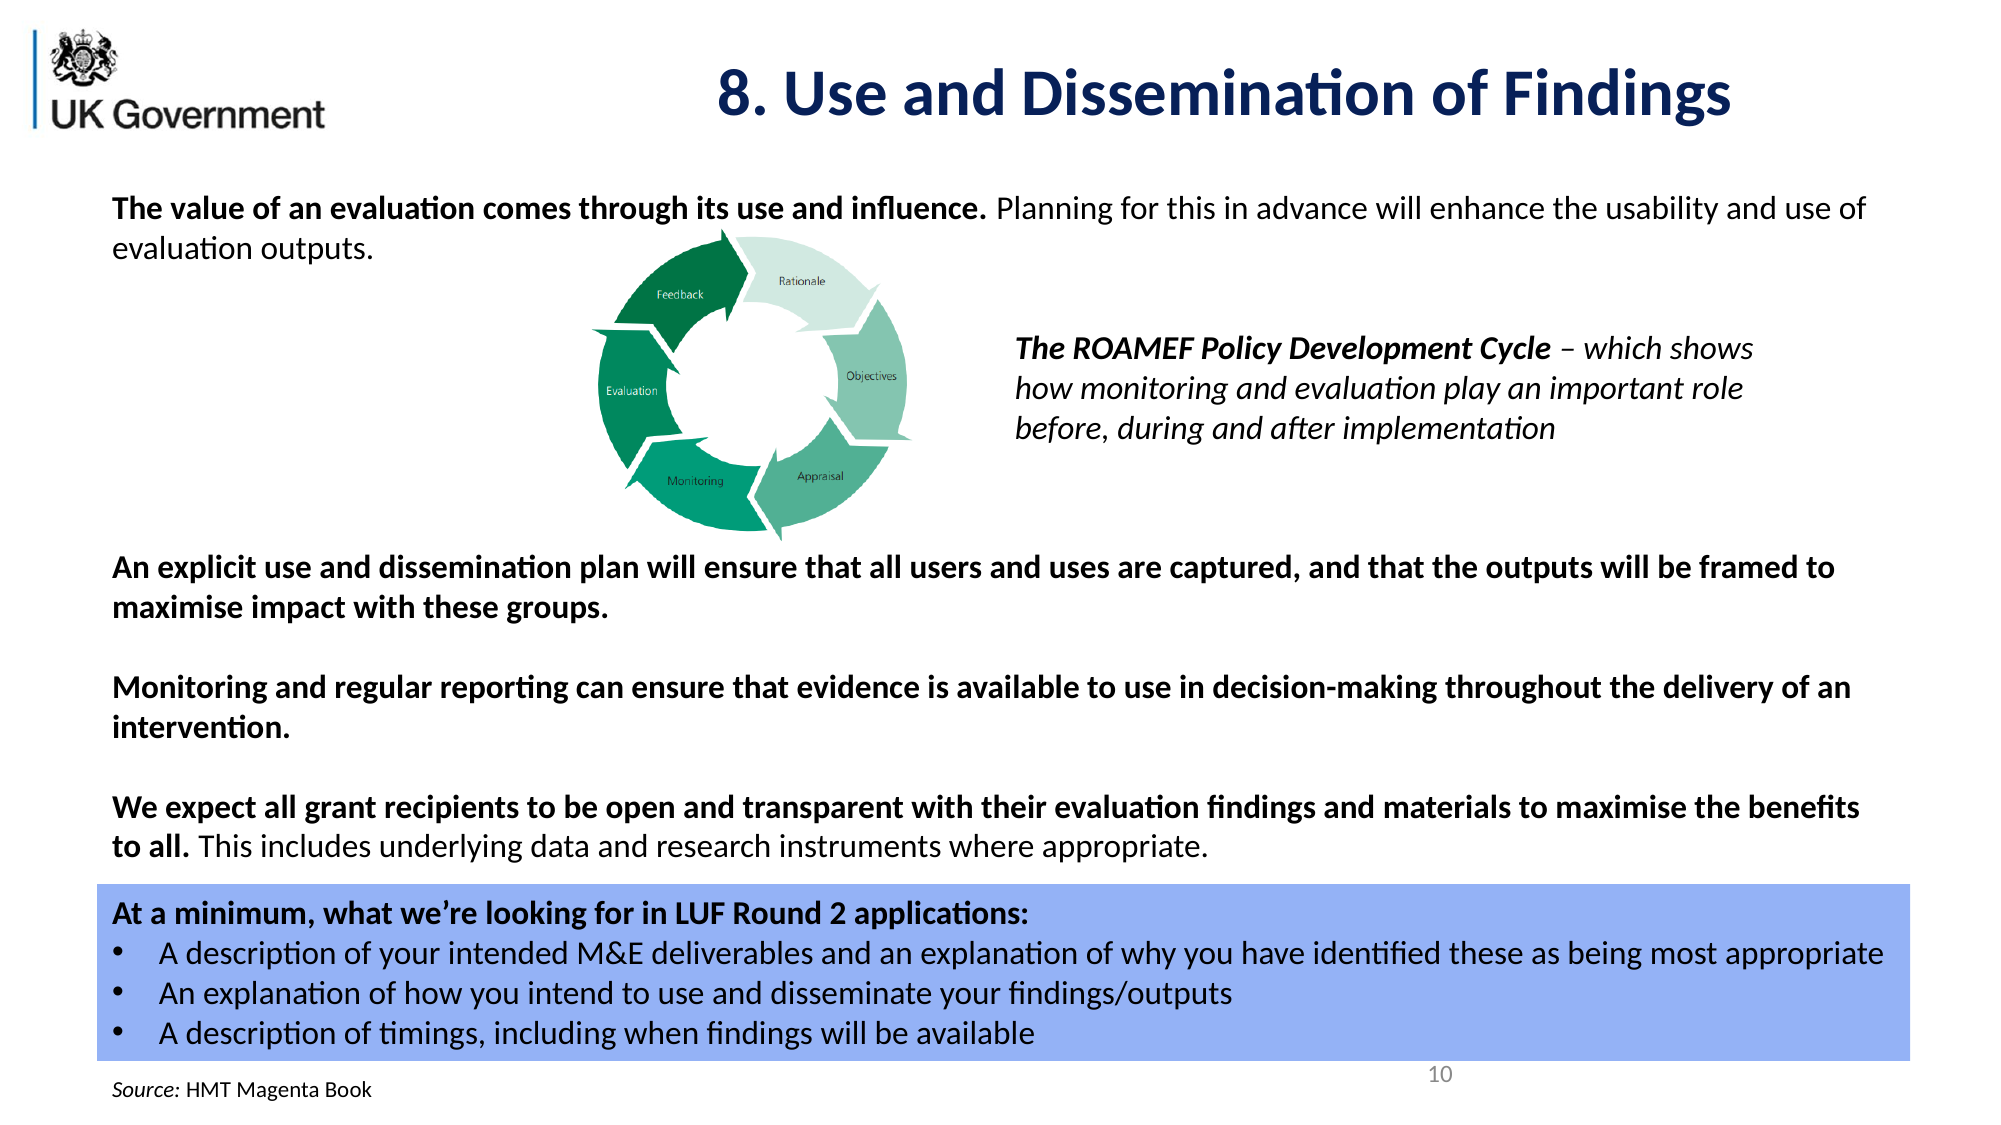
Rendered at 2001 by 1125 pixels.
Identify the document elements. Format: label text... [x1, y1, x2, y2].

text_box Source: HMT Magenta Book [97, 1067, 1097, 1111]
text_box 10 [1412, 1061, 1863, 1103]
text_box At a minimum, what we’re looking for in LUF Round 2 applications: A description of your intended M&E deliverables and an explanation of why you have identified these as being most appropriate An explanation of how you intend to use and disseminate your findings/outputs A description of timings, including when findings will be available [97, 884, 1911, 1061]
picture [19, 0, 363, 138]
text_box The value of an evaluation comes through its use and influence. Planning for this in advance will enhance the usability and use of evaluation outputs. An explicit use and dissemination plan will ensure that all users and uses are captured, and that the outputs will be framed to maximise impact with these groups. Monitoring and regular reporting can ensure that evidence is available to use in decision-making throughout the delivery of an intervention. We expect all grant recipients to be open and transparent with their evaluation findings and materials to maximise the benefits to all. This includes underlying data and research instruments where appropriate. [97, 178, 1911, 881]
text_box 8. Use and Dissemination of Findings [702, 41, 1911, 138]
text_box The ROAMEF Policy Development Cycle – which shows how monitoring and evaluation play an important role before, during and after implementation [999, 318, 1813, 455]
